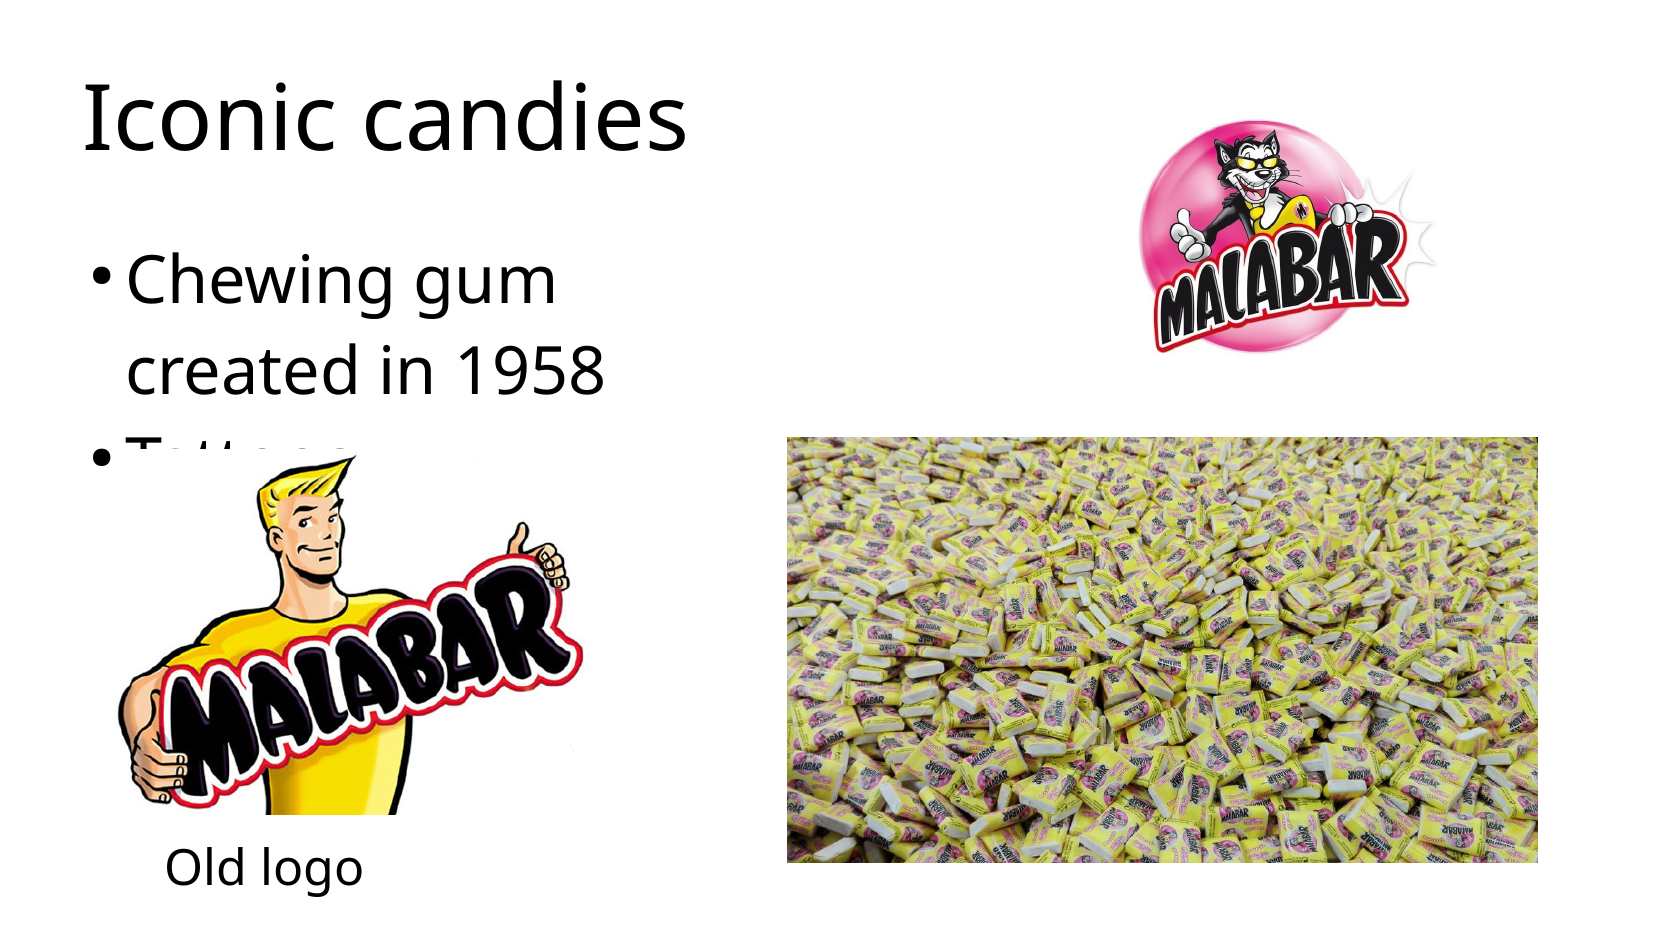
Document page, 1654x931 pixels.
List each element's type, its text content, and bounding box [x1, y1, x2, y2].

text_box Old logo [150, 825, 488, 884]
picture [112, 449, 584, 815]
title Iconic candies [82, 37, 1571, 193]
text_box Chewing gum created in 1958 Tattoos [75, 225, 788, 414]
picture [787, 437, 1538, 863]
picture [1087, 75, 1448, 376]
